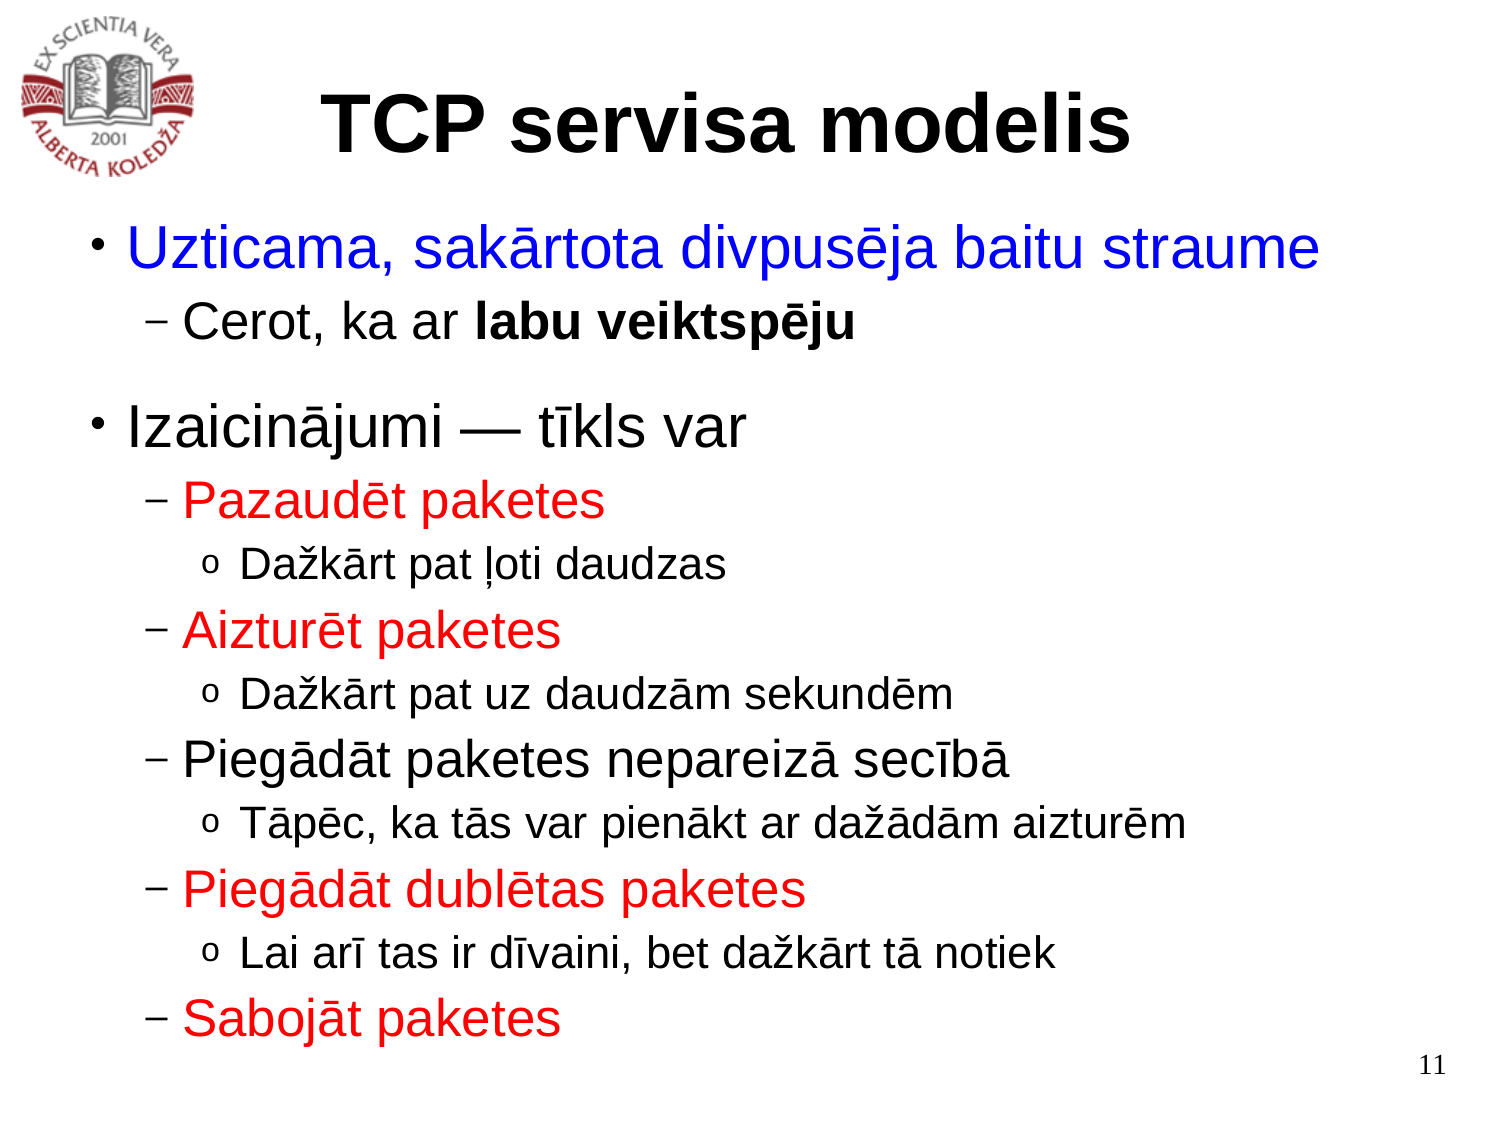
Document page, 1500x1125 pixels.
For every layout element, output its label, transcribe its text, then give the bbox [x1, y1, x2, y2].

picture [21, 16, 194, 177]
list Uzticama, sakārtota divpusēja baitu straume Cerot, ka ar labu veiktspēju Izaicinājumi — tīkls var Pazaudēt paketes Dažkārt pat ļoti daudzas Aizturēt paketes Dažkārt pat uz daudzām sekundēm Piegādāt paketes nepareizā secībā Tāpēc, ka tās var pienākt ar dažādām aizturēm Piegādāt dublētas paketes Lai arī tas ir dīvaini, bet dažkārt tā notiek Sabojāt paketes [74, 200, 1463, 1101]
title TCP servisa modelis [50, 61, 1374, 177]
